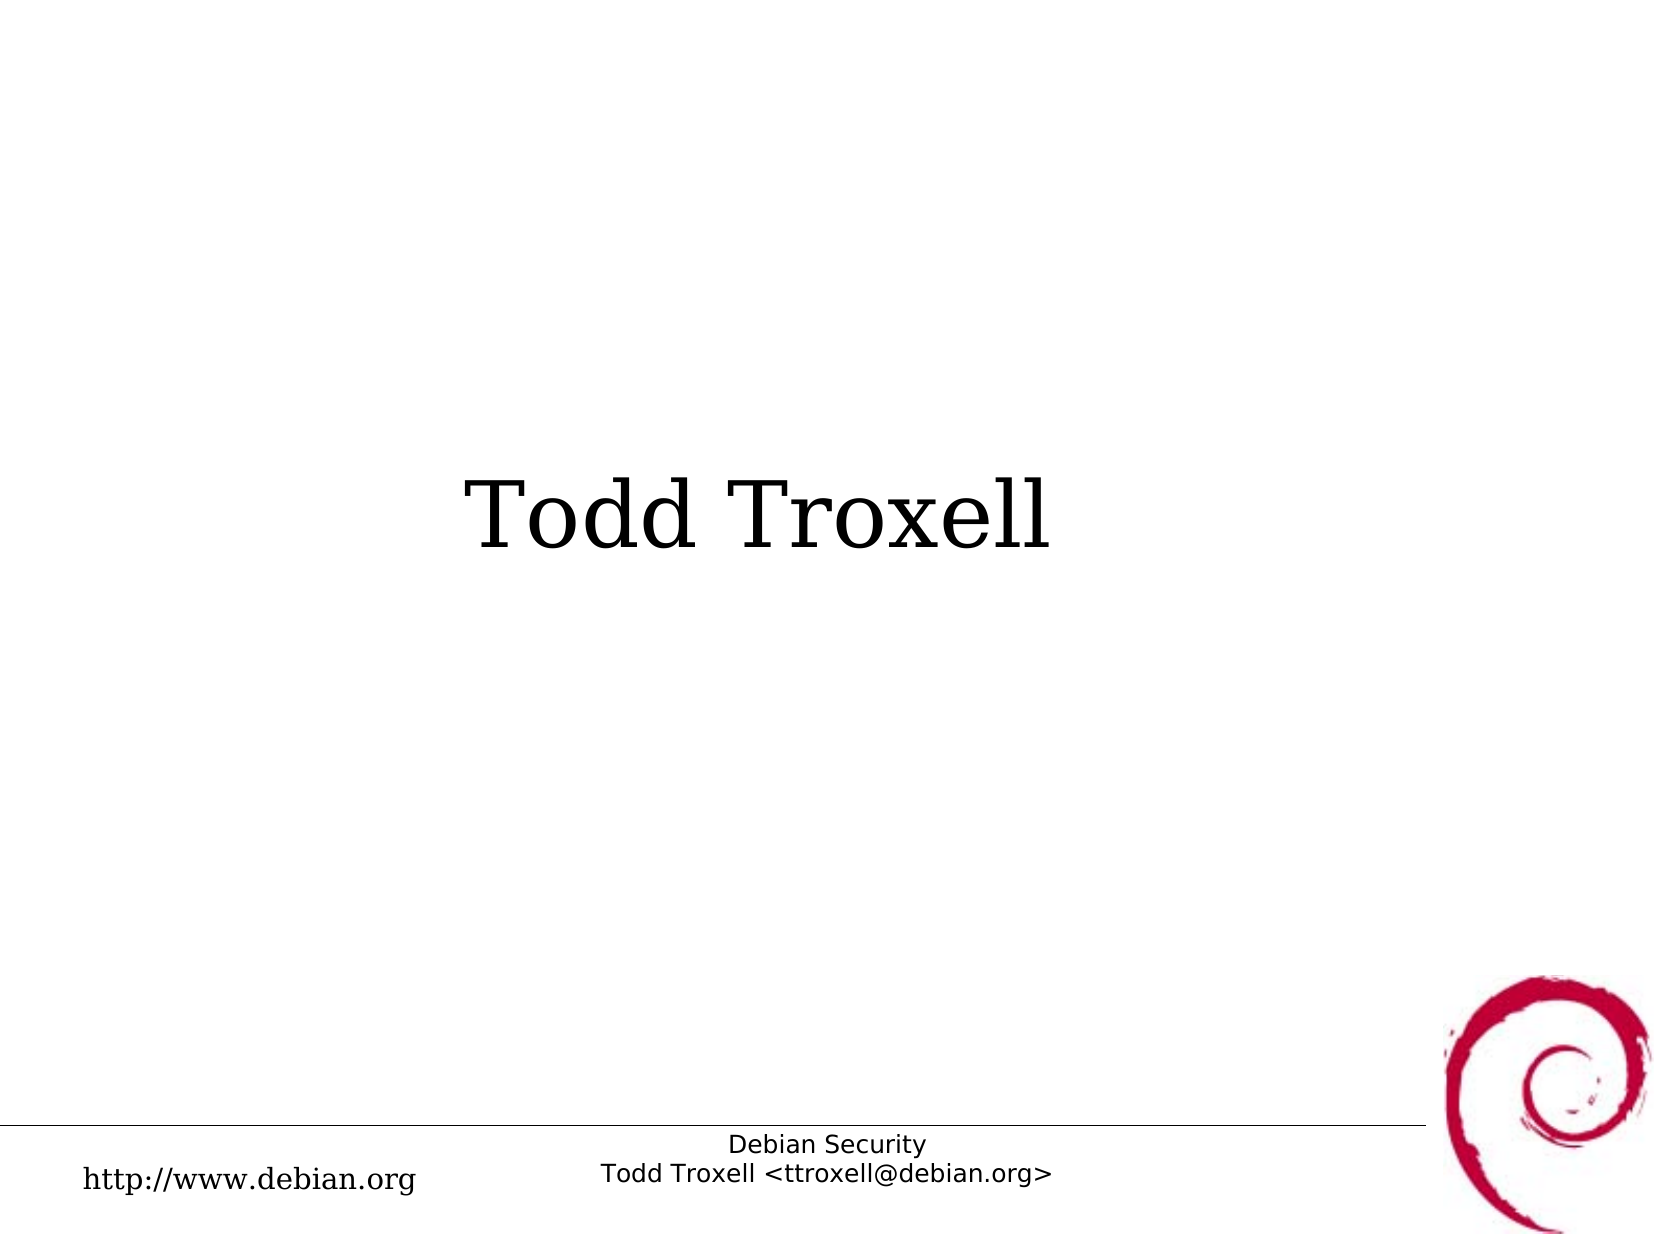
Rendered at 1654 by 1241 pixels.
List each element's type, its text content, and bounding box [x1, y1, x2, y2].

text_box Todd Troxell [450, 454, 1088, 577]
picture [1443, 975, 1654, 1234]
